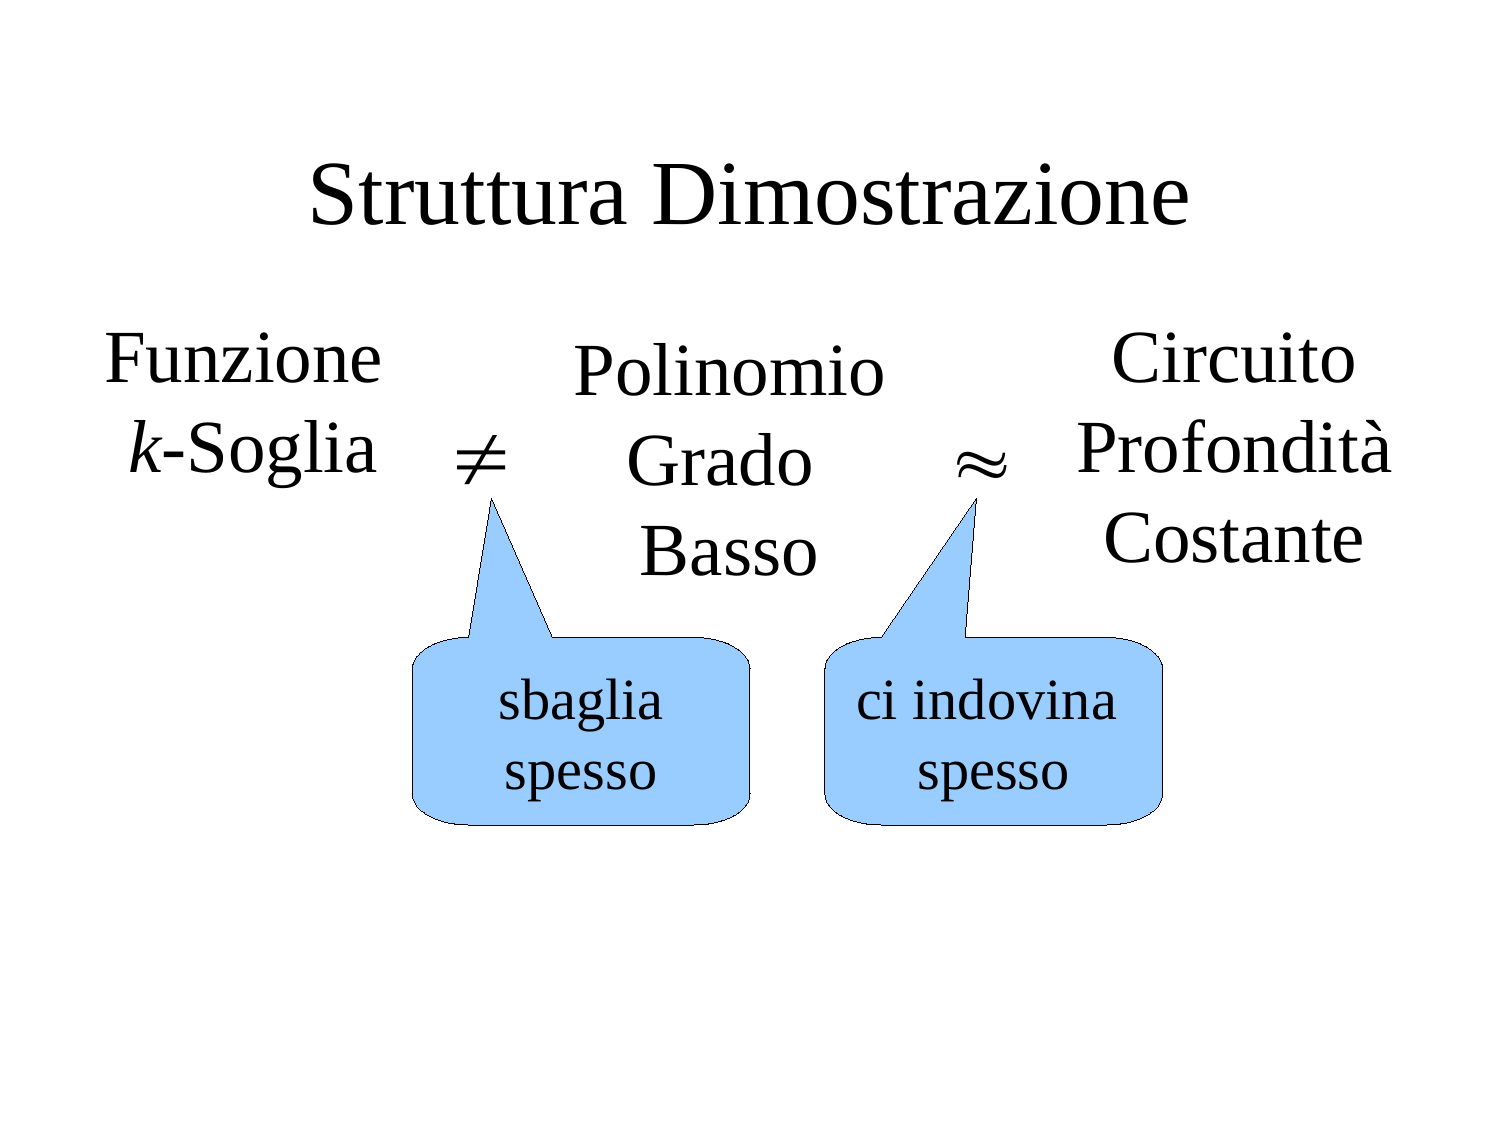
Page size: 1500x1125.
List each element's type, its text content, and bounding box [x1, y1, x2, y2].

title Struttura Dimostrazione [112, 99, 1388, 288]
text_box Funzione k-Soglia [24, 299, 482, 495]
text_box ≈ [932, 399, 1007, 515]
chart [604, 442, 723, 502]
text_box  [406, 393, 557, 553]
text_box sbaglia spesso [412, 498, 751, 826]
text_box ci indovina spesso [824, 498, 1163, 826]
text_box Polinomio Grado Basso [969, 515, 978, 598]
text_box Polinomio Grado Basso [481, 312, 978, 598]
text_box Circuito Profondità Costante [1006, 299, 1463, 585]
